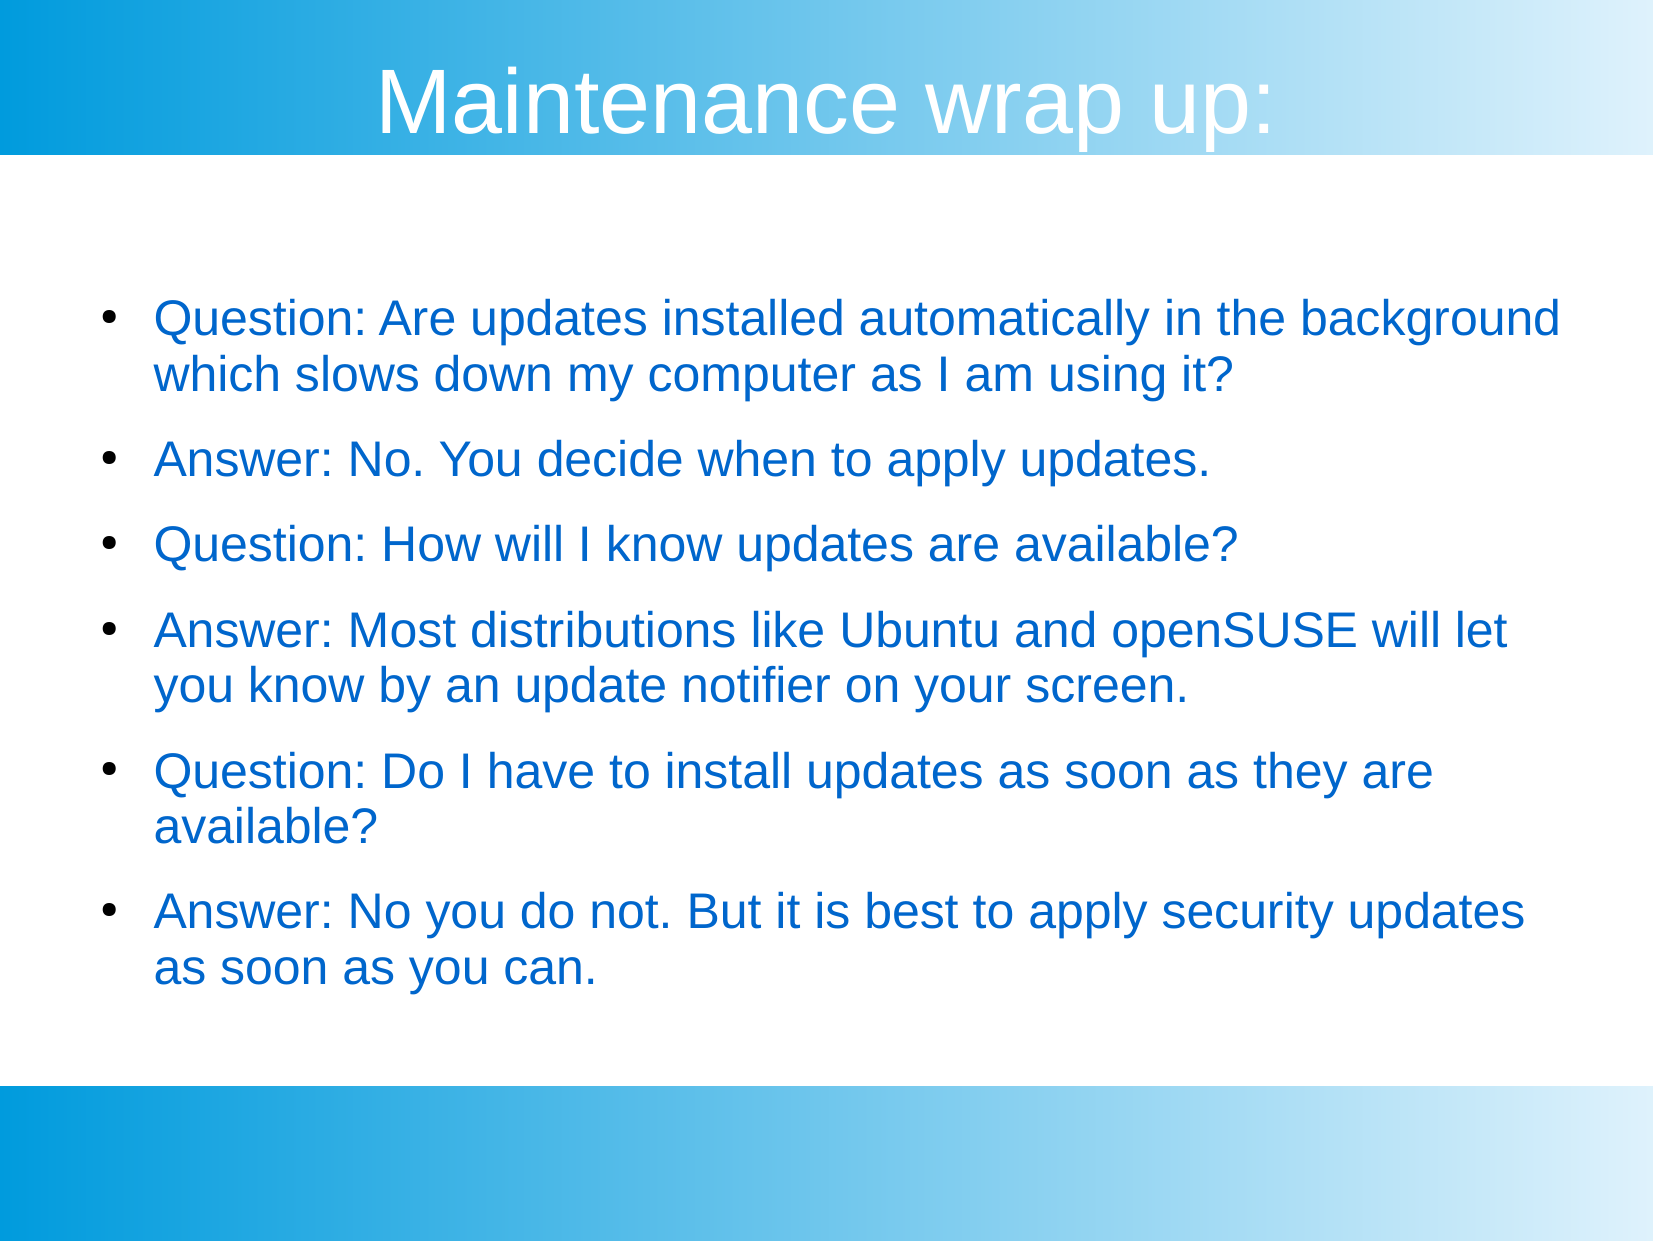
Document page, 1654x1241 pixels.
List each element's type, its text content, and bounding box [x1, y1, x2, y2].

list Question: Are updates installed automatically in the background which slows down my computer as I am using it? Answer: No. You decide when to apply updates. Question: How will I know updates are available? Answer: Most distributions like Ubuntu and openSUSE will let you know by an update notifier on your screen. Question: Do I have to install updates as soon as they are available? Answer: No you do not. But it is best to apply security updates as soon as you can. [82, 290, 1571, 1010]
title Maintenance wrap up: [82, 49, 1571, 155]
